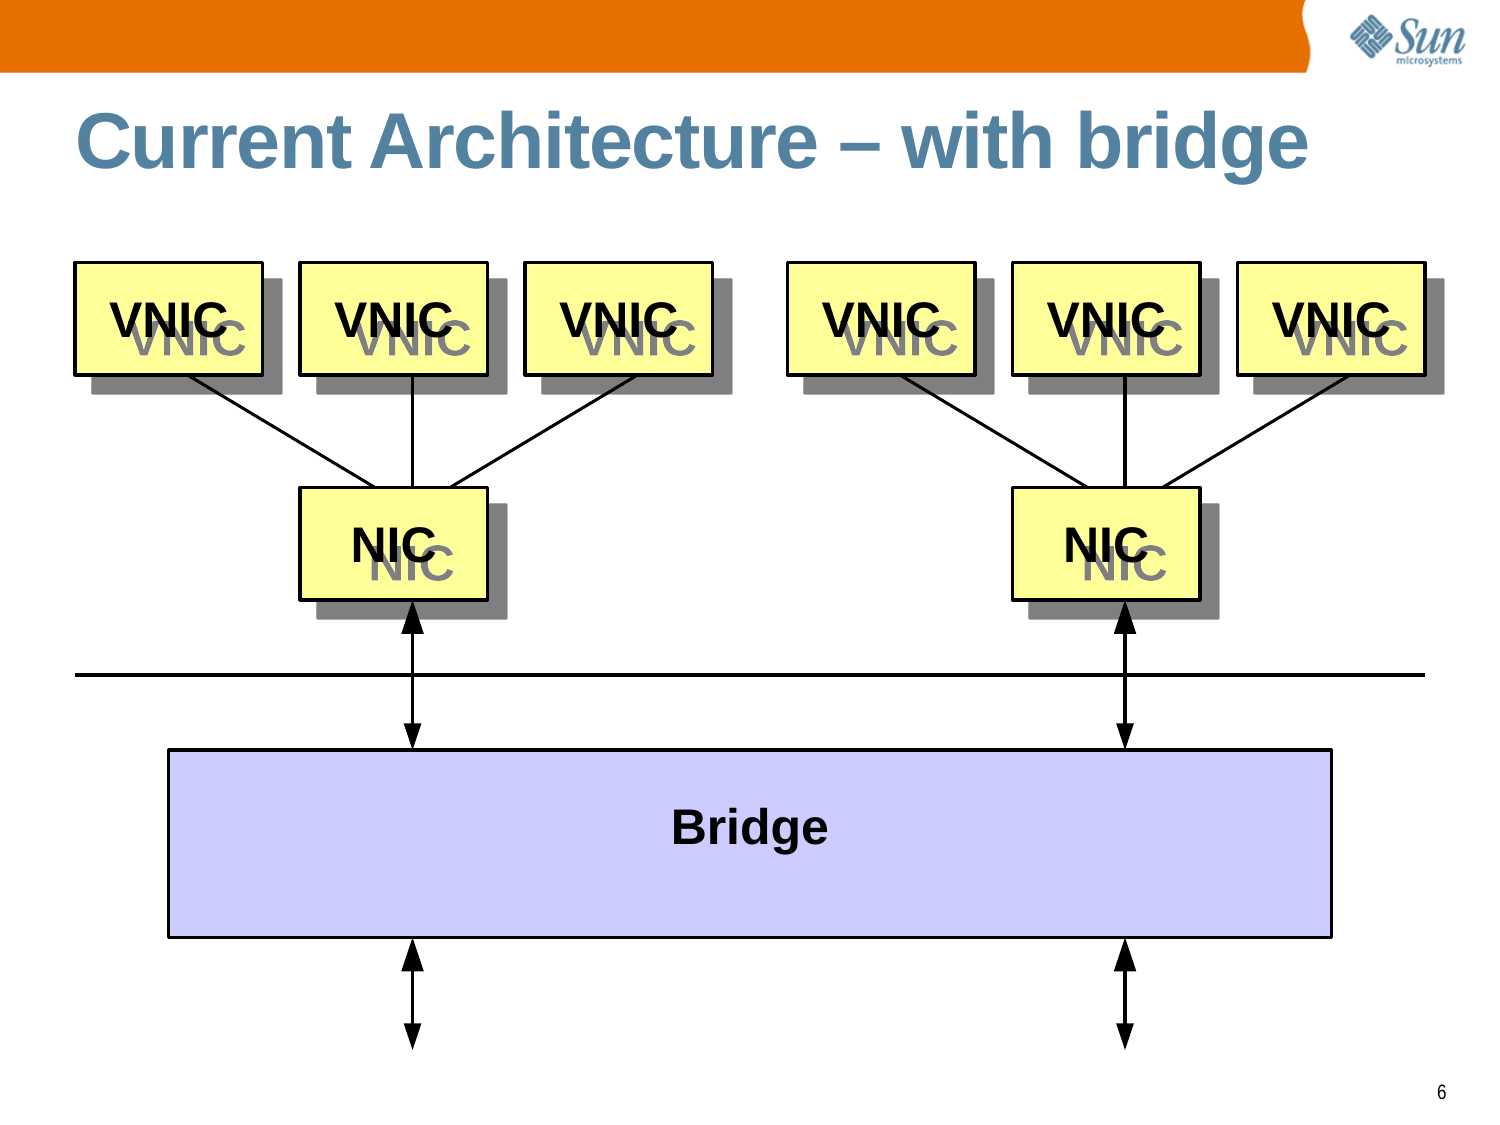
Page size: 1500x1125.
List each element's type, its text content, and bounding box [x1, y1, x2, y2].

title Current Architecture – with bridge [75, 105, 1438, 210]
text_box [168, 750, 1332, 938]
text_box VNIC [559, 299, 679, 356]
text_box [300, 487, 488, 601]
text_box [1012, 487, 1201, 601]
text_box NIC [1063, 525, 1150, 581]
text_box [1237, 262, 1426, 376]
text_box [75, 262, 263, 376]
text_box VNIC [821, 299, 941, 356]
text_box [787, 262, 976, 376]
text_box [525, 262, 713, 376]
text_box [300, 262, 488, 376]
text_box Bridge [670, 806, 830, 863]
text_box VNIC [334, 299, 454, 356]
text_box NIC [350, 525, 437, 581]
picture [0, 0, 1500, 75]
text_box VNIC [1271, 299, 1391, 356]
text_box VNIC [1046, 299, 1166, 356]
text_box VNIC [109, 299, 229, 356]
text_box [1012, 262, 1201, 376]
